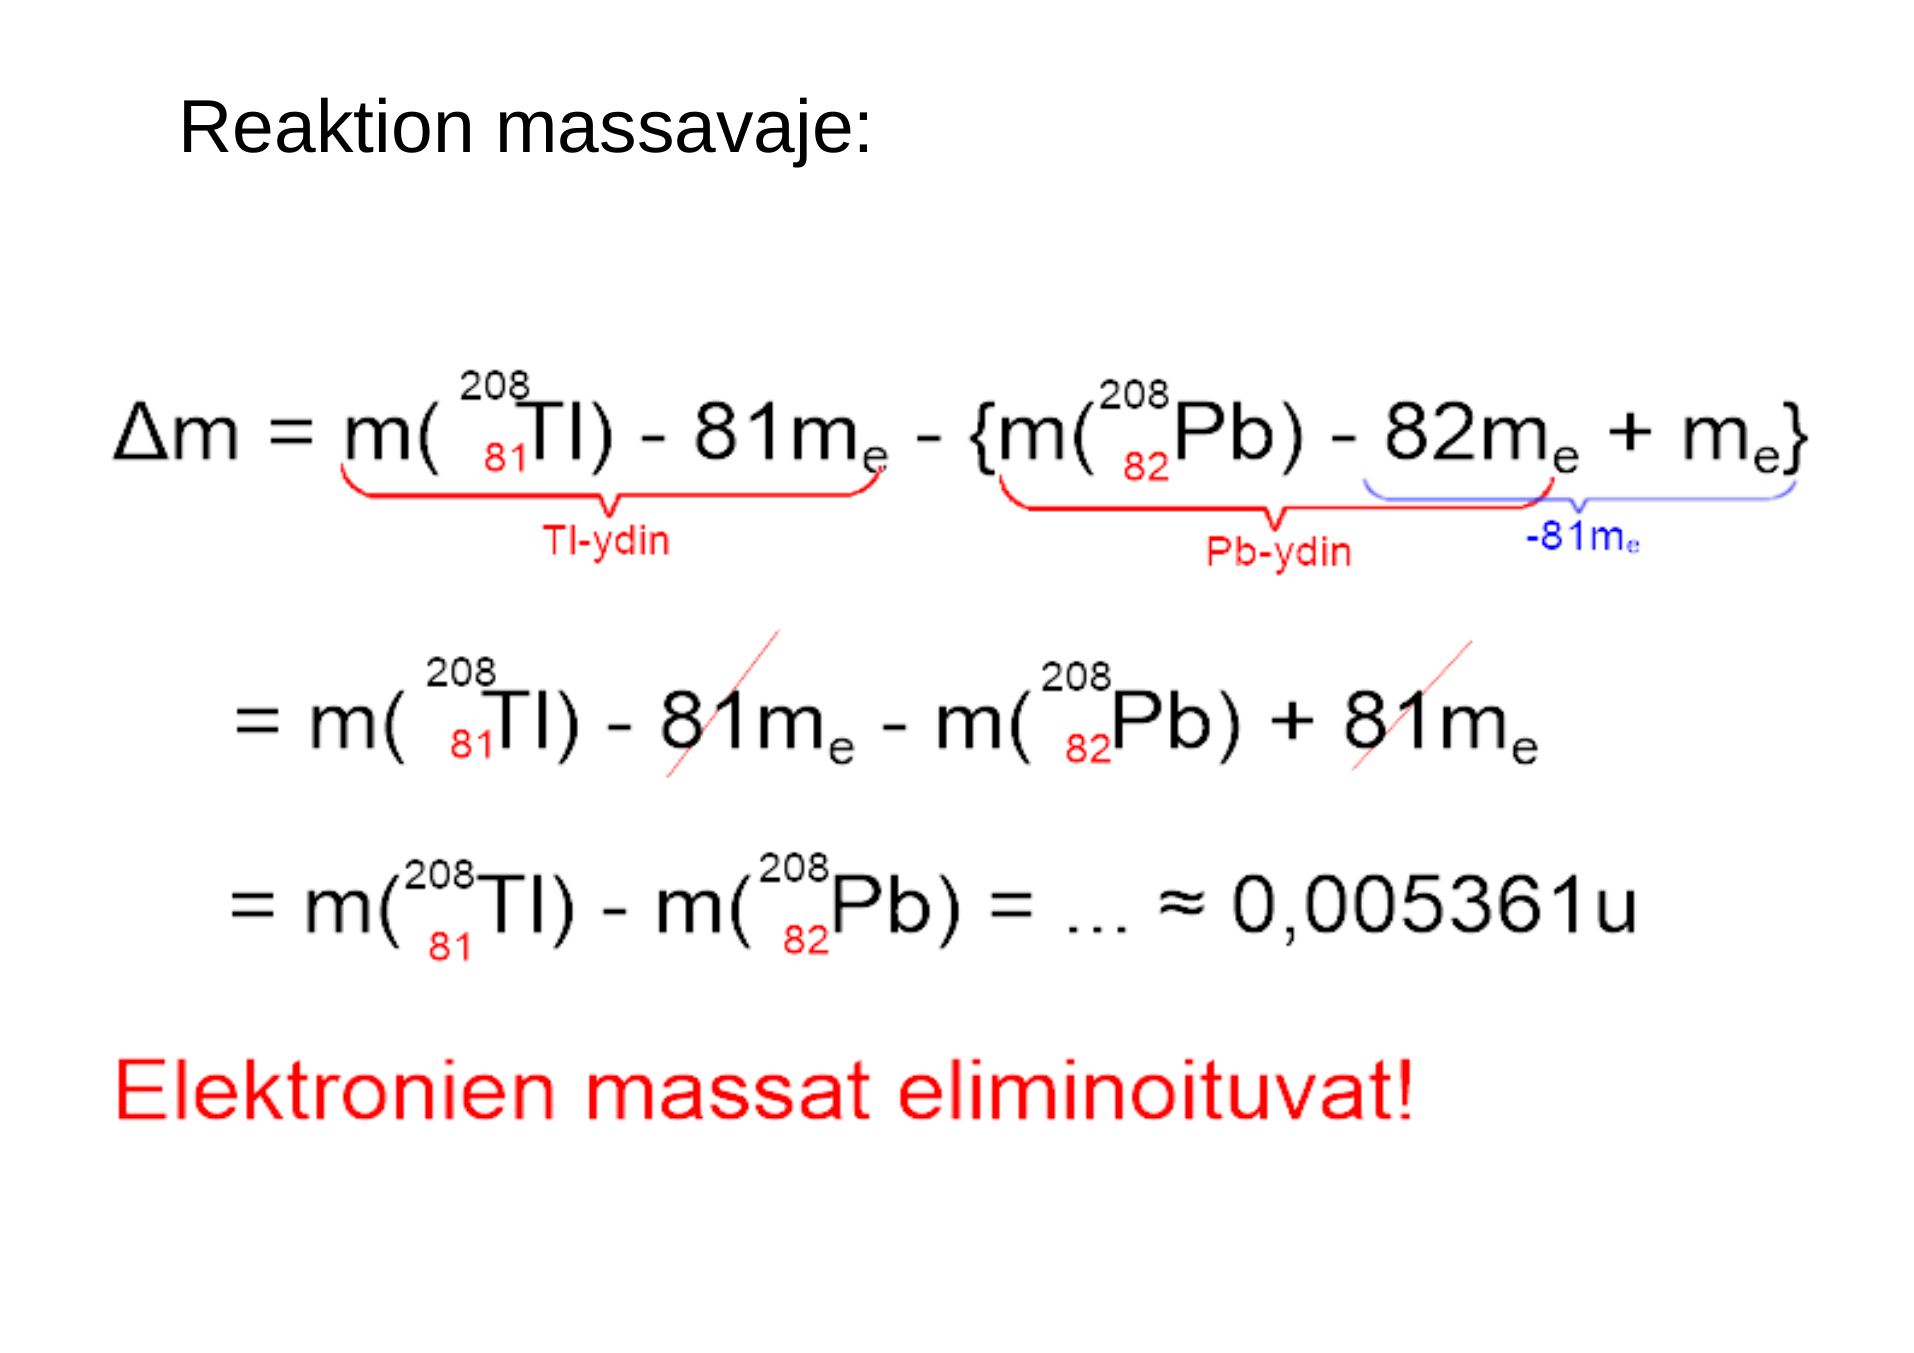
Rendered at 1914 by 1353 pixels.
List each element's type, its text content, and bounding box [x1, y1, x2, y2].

text_box Reaktion massavaje: [163, 77, 1408, 204]
picture [40, 257, 1900, 1208]
